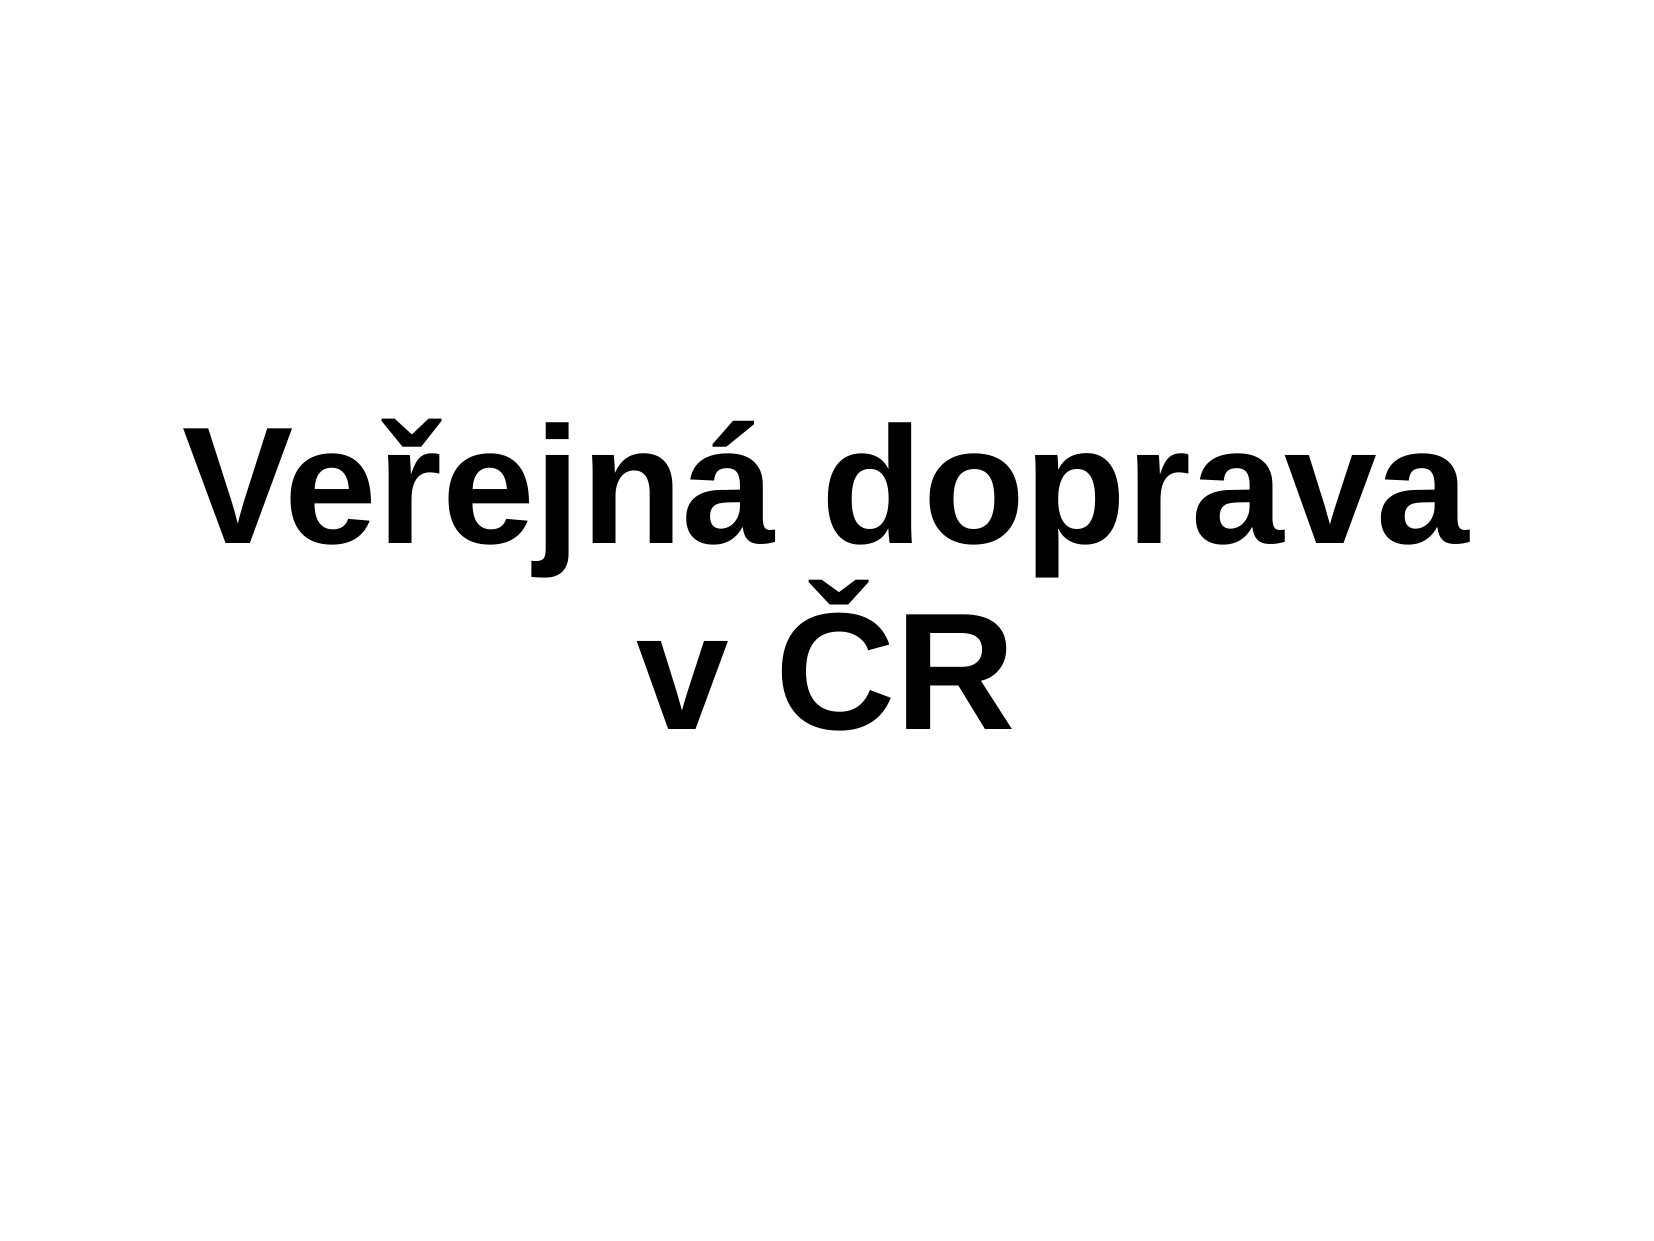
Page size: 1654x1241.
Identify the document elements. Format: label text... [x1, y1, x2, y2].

subtitle Veřejná doprava v ČR [82, 49, 1571, 1109]
